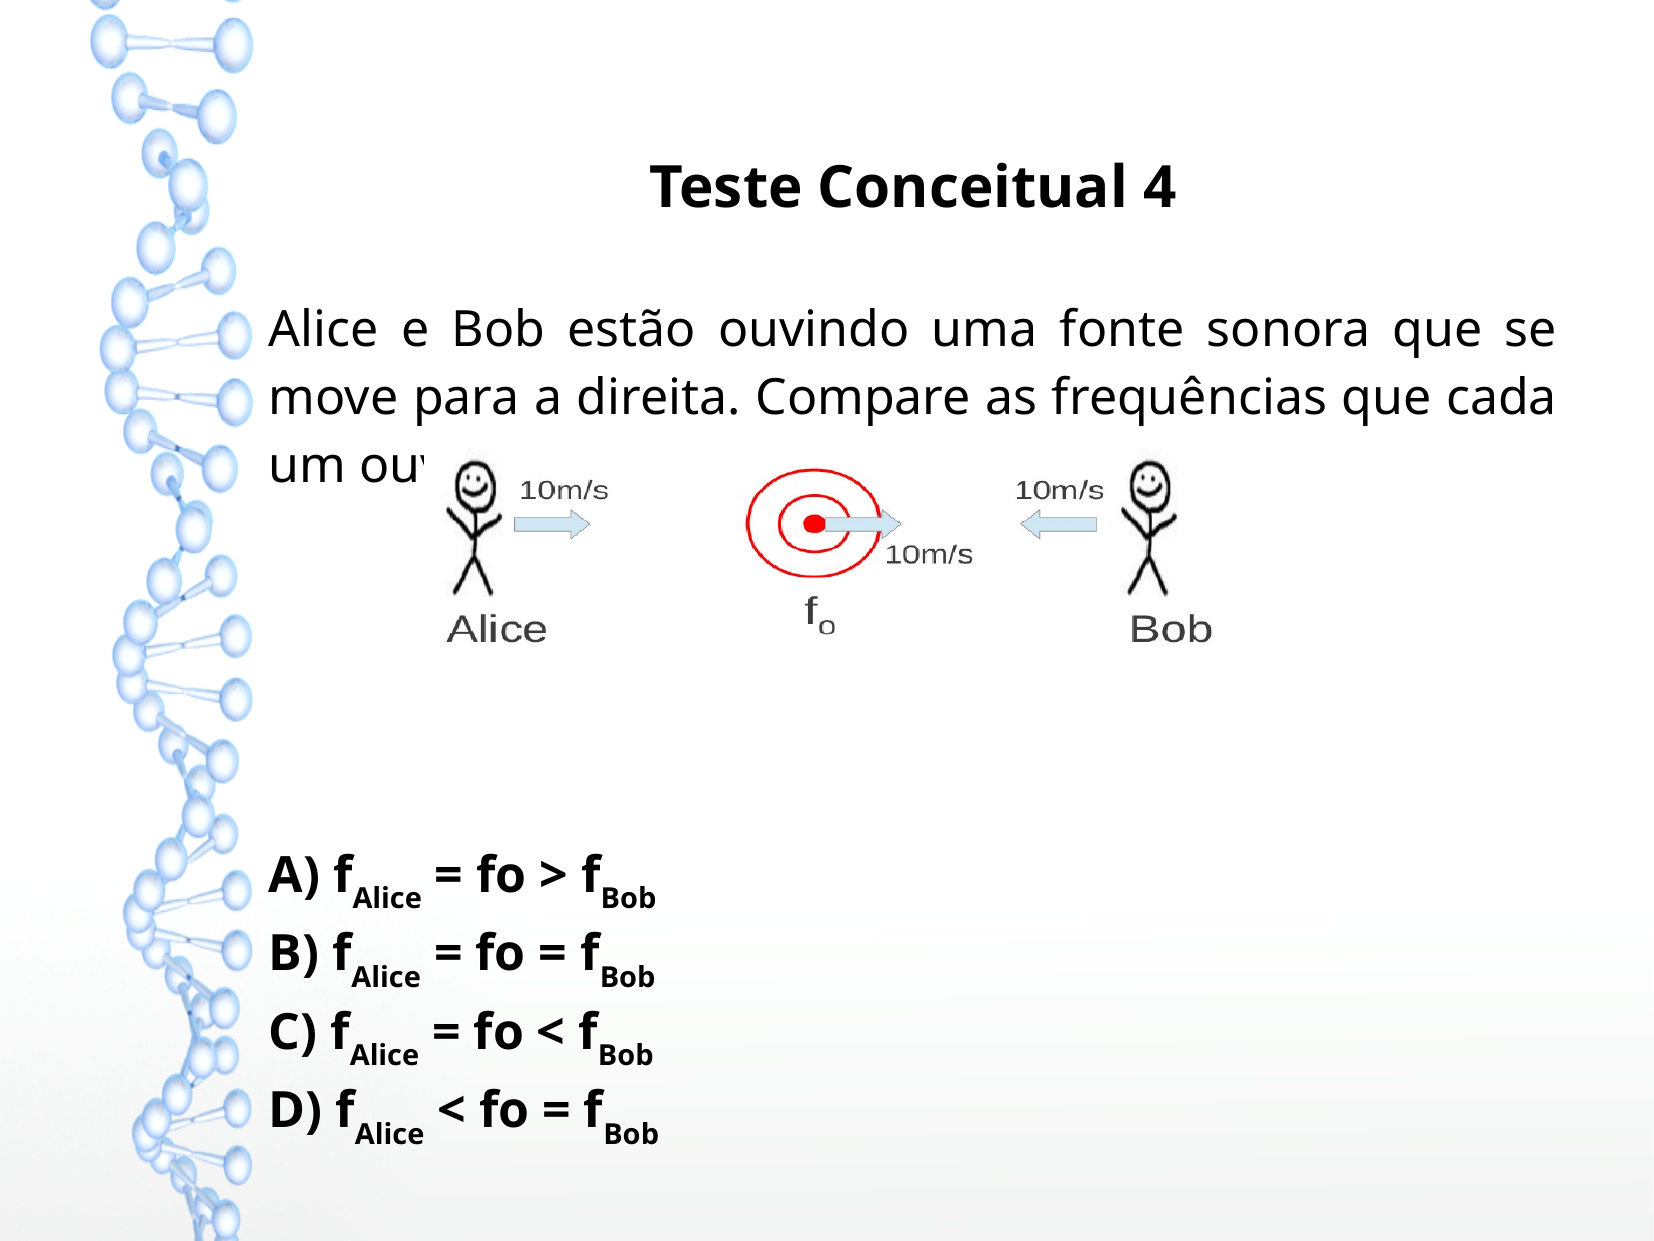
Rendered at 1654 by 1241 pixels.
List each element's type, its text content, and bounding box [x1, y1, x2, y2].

picture [0, 0, 1654, 1241]
text_box Teste Conceitual 4 Alice e Bob estão ouvindo uma fonte sonora que se move para a direita. Compare as frequências que cada um ouve. A) fAlice = fo > fBob B) fAlice = fo = fBob C) fAlice = fo < fBob D) fAlice < fo = fBob [253, 137, 1613, 1052]
